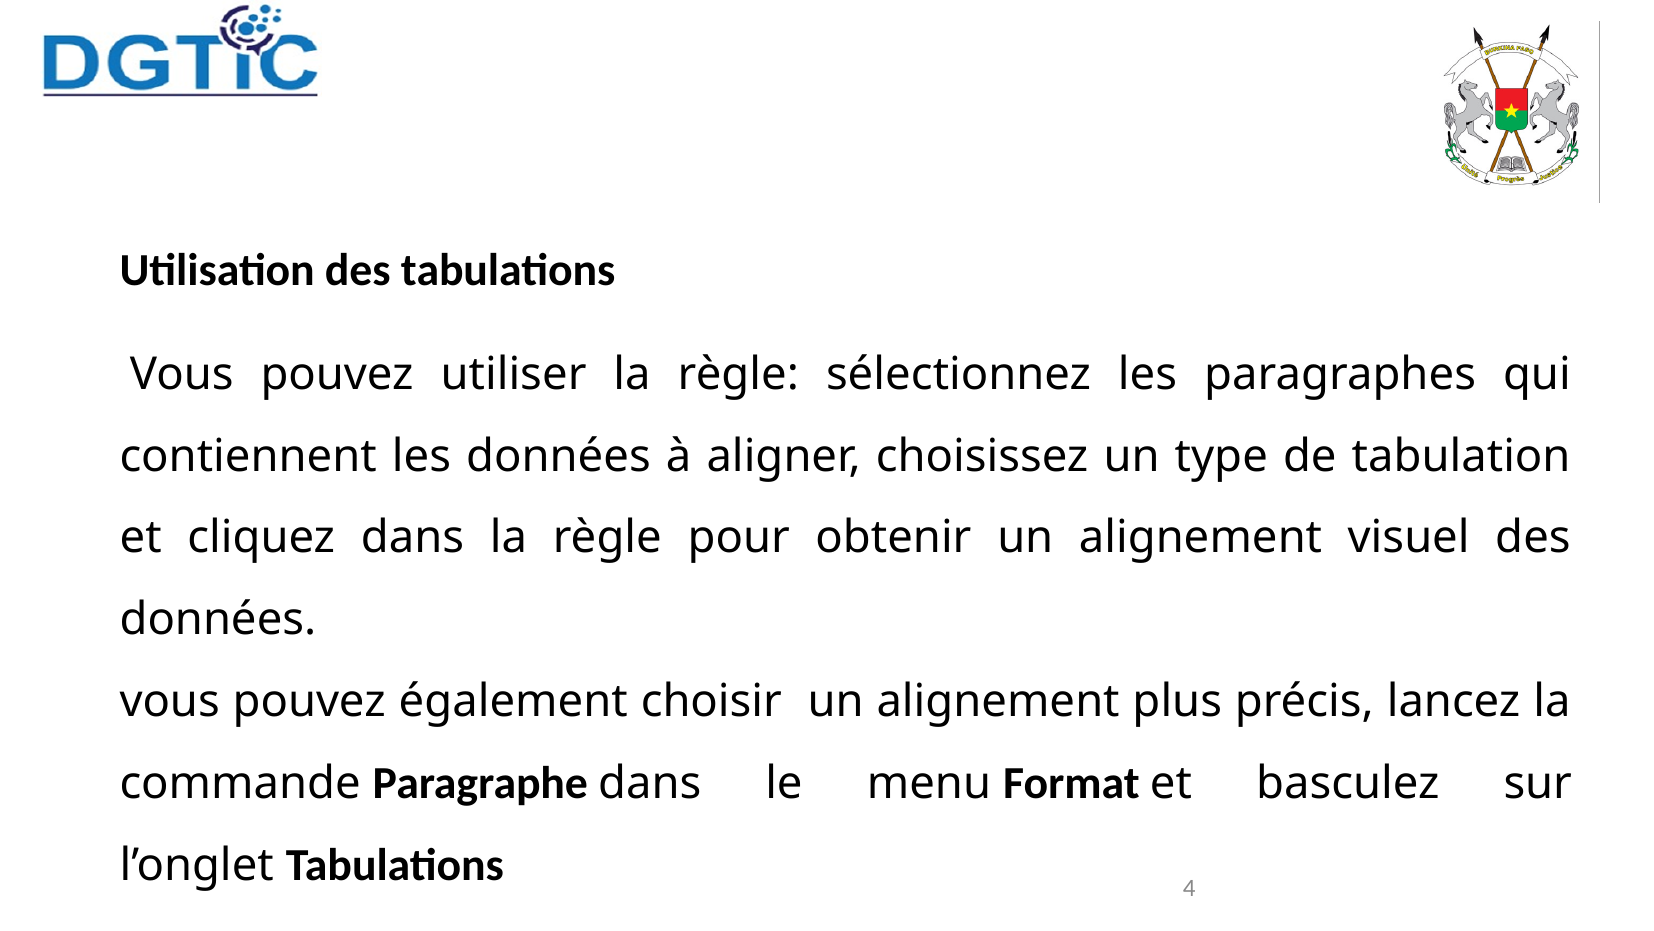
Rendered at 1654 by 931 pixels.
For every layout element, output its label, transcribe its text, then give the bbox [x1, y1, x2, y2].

text_box Utilisation des tabulations [104, 204, 932, 302]
picture [40, 0, 322, 97]
text_box <numéro> [1167, 862, 1540, 912]
picture [1435, 21, 1600, 203]
text_box Vous pouvez utiliser la règle: sélectionnez les paragraphes qui contiennent les données à aligner, choisissez un type de tabulation et cliquez dans la règle pour obtenir un alignement visuel des données. vous pouvez également choisir un alignement plus précis, lancez la commande Paragraphe dans le menu Format et basculez sur l’onglet Tabulations [104, 308, 1595, 816]
